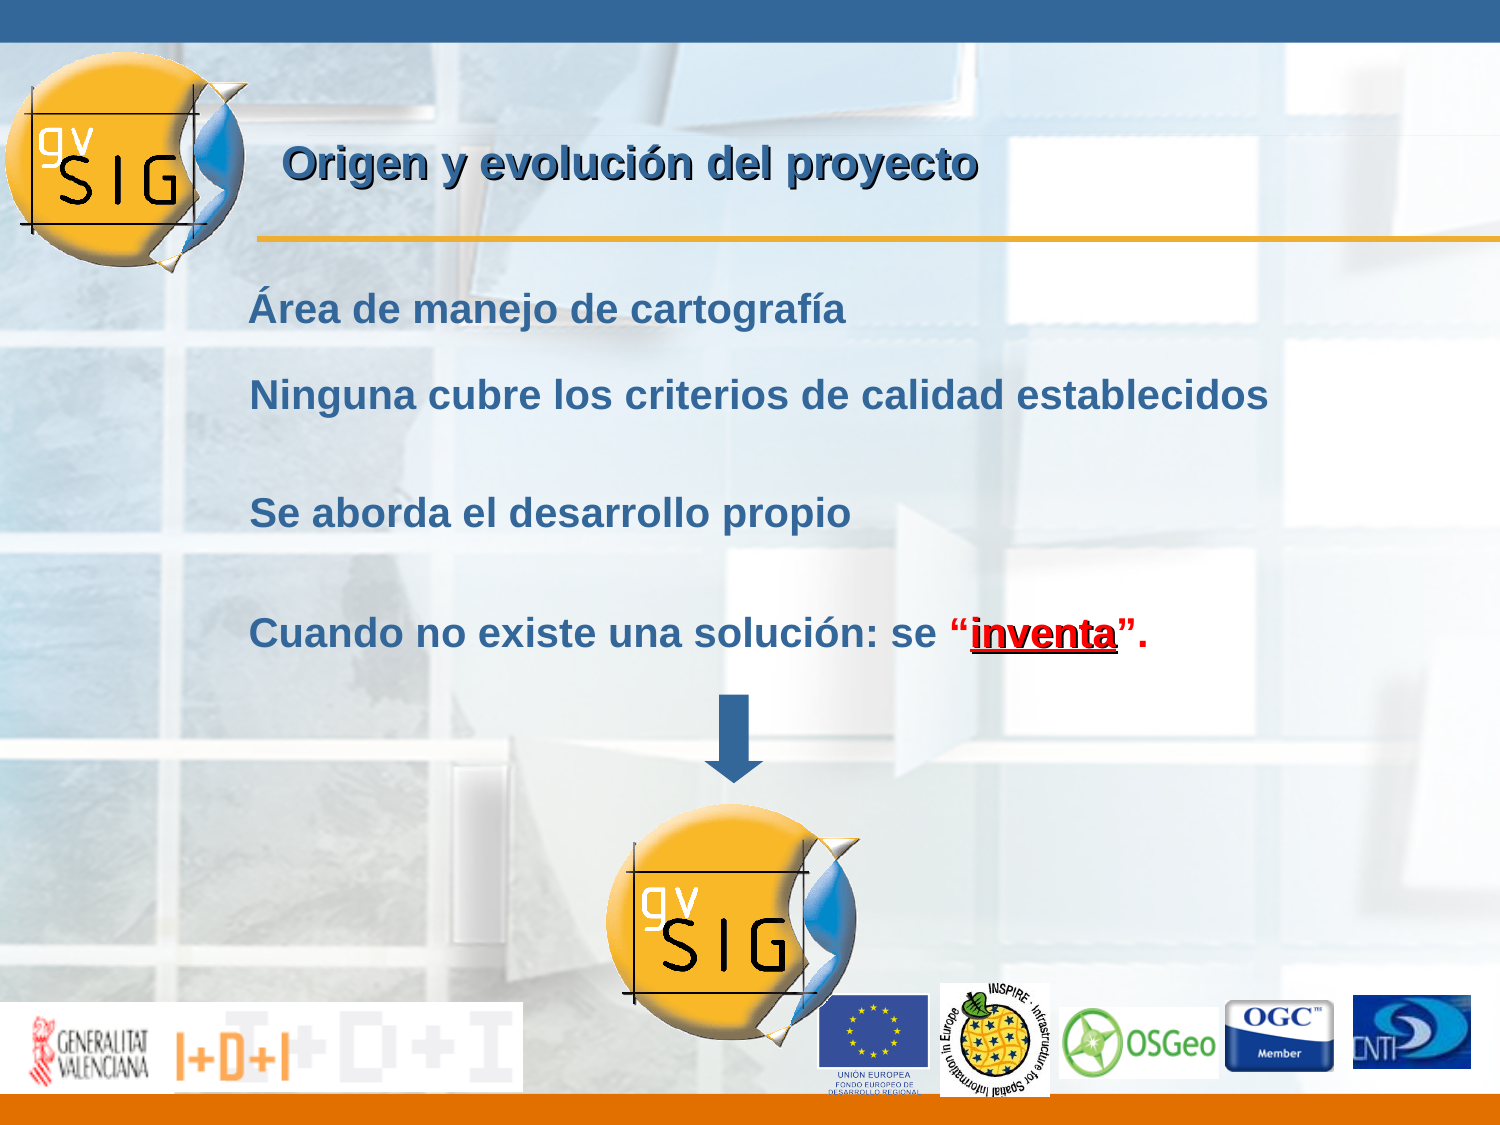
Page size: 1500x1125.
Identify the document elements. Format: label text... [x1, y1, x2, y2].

list Cuando no existe una solución: se “inventa”. [142, 550, 1349, 671]
picture [1059, 1007, 1219, 1079]
picture [1225, 1000, 1334, 1072]
text_box [704, 694, 764, 784]
text_box Área de manejo de cartografía [215, 280, 1003, 350]
picture [0, 49, 250, 276]
picture [940, 983, 1050, 1097]
list Ninguna cubre los criterios de calidad establecidos Se aborda el desarrollo propio [143, 312, 1349, 550]
picture [601, 801, 930, 1095]
text_box Origen y evolución del proyecto [266, 131, 1500, 206]
picture [0, 1002, 523, 1094]
picture [1353, 995, 1471, 1069]
